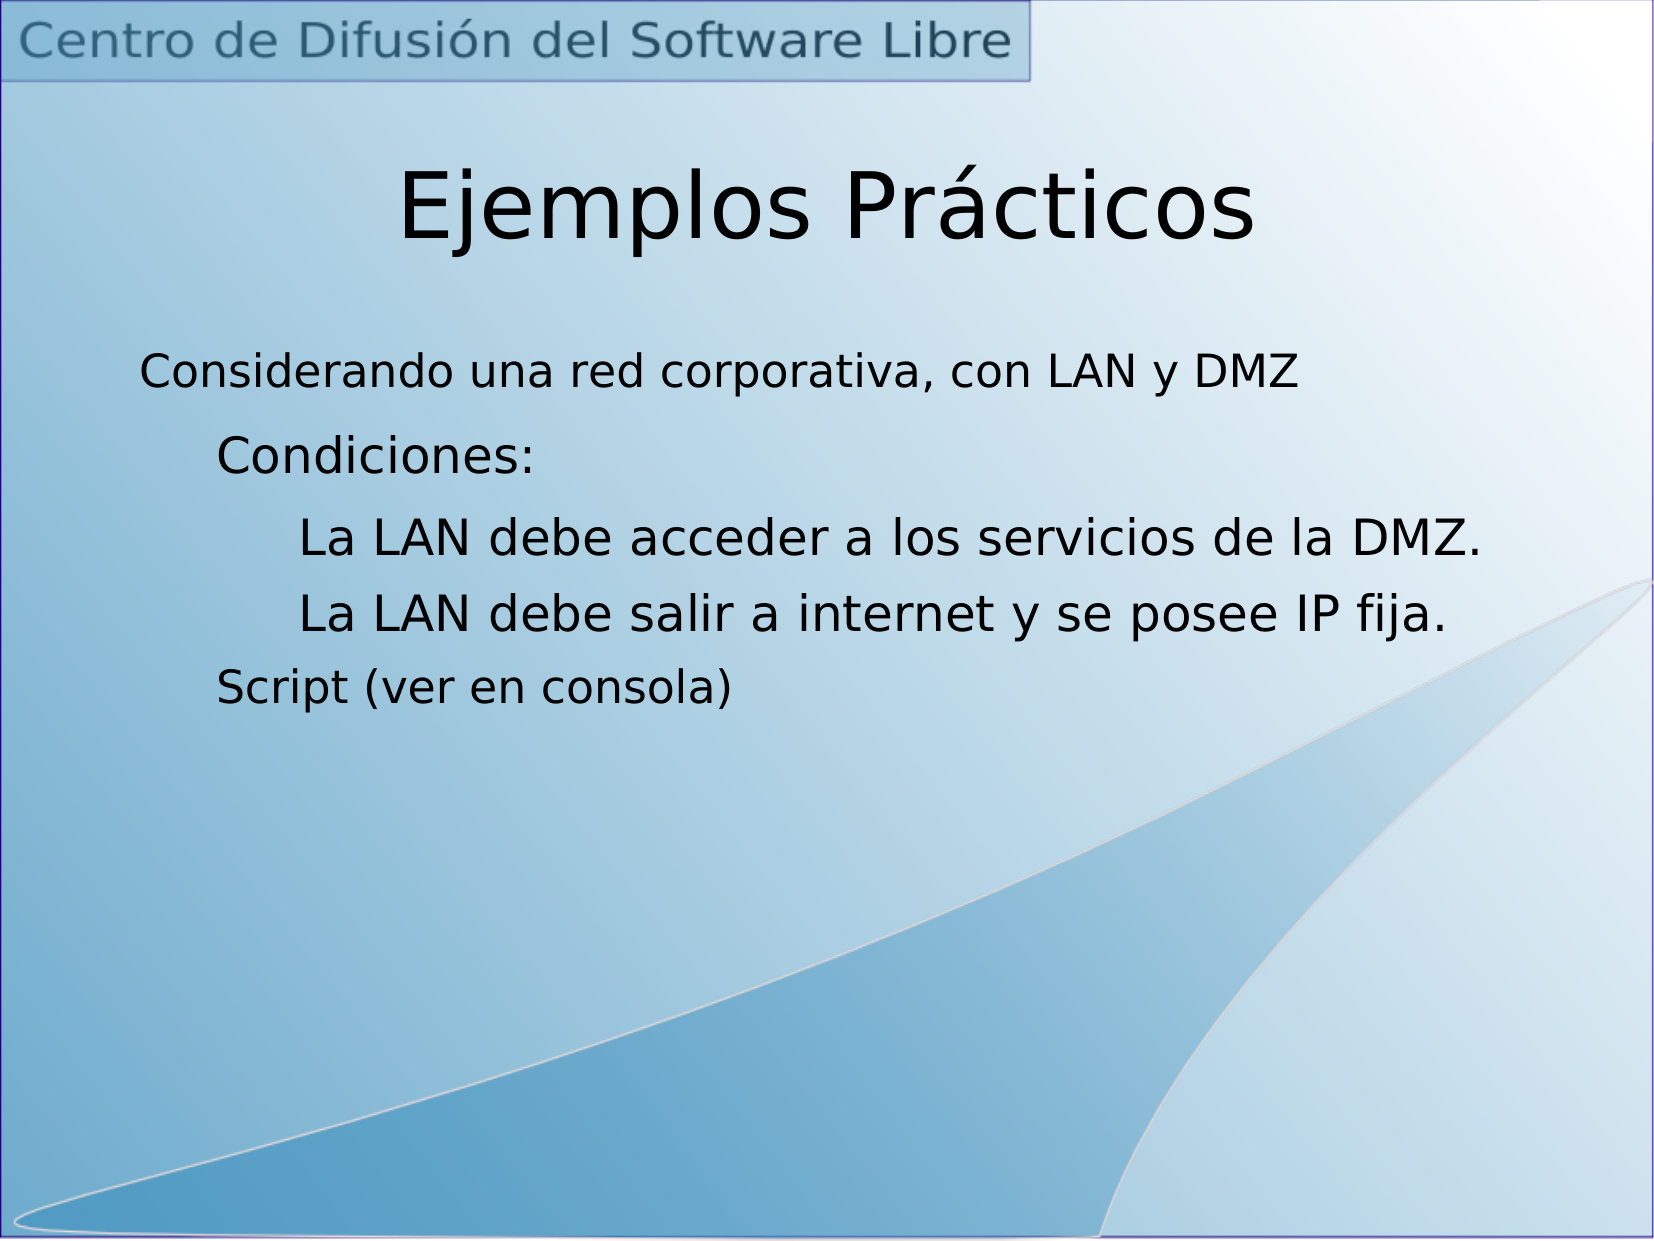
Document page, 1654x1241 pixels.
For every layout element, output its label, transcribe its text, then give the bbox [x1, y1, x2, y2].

list Considerando una red corporativa, con LAN y DMZ Condiciones: La LAN debe acceder a los servicios de la DMZ. La LAN debe salir a internet y se posee IP fija. Script (ver en consola) [121, 344, 1534, 1127]
picture [0, 0, 1654, 1241]
title Ejemplos Prácticos [121, 102, 1534, 311]
